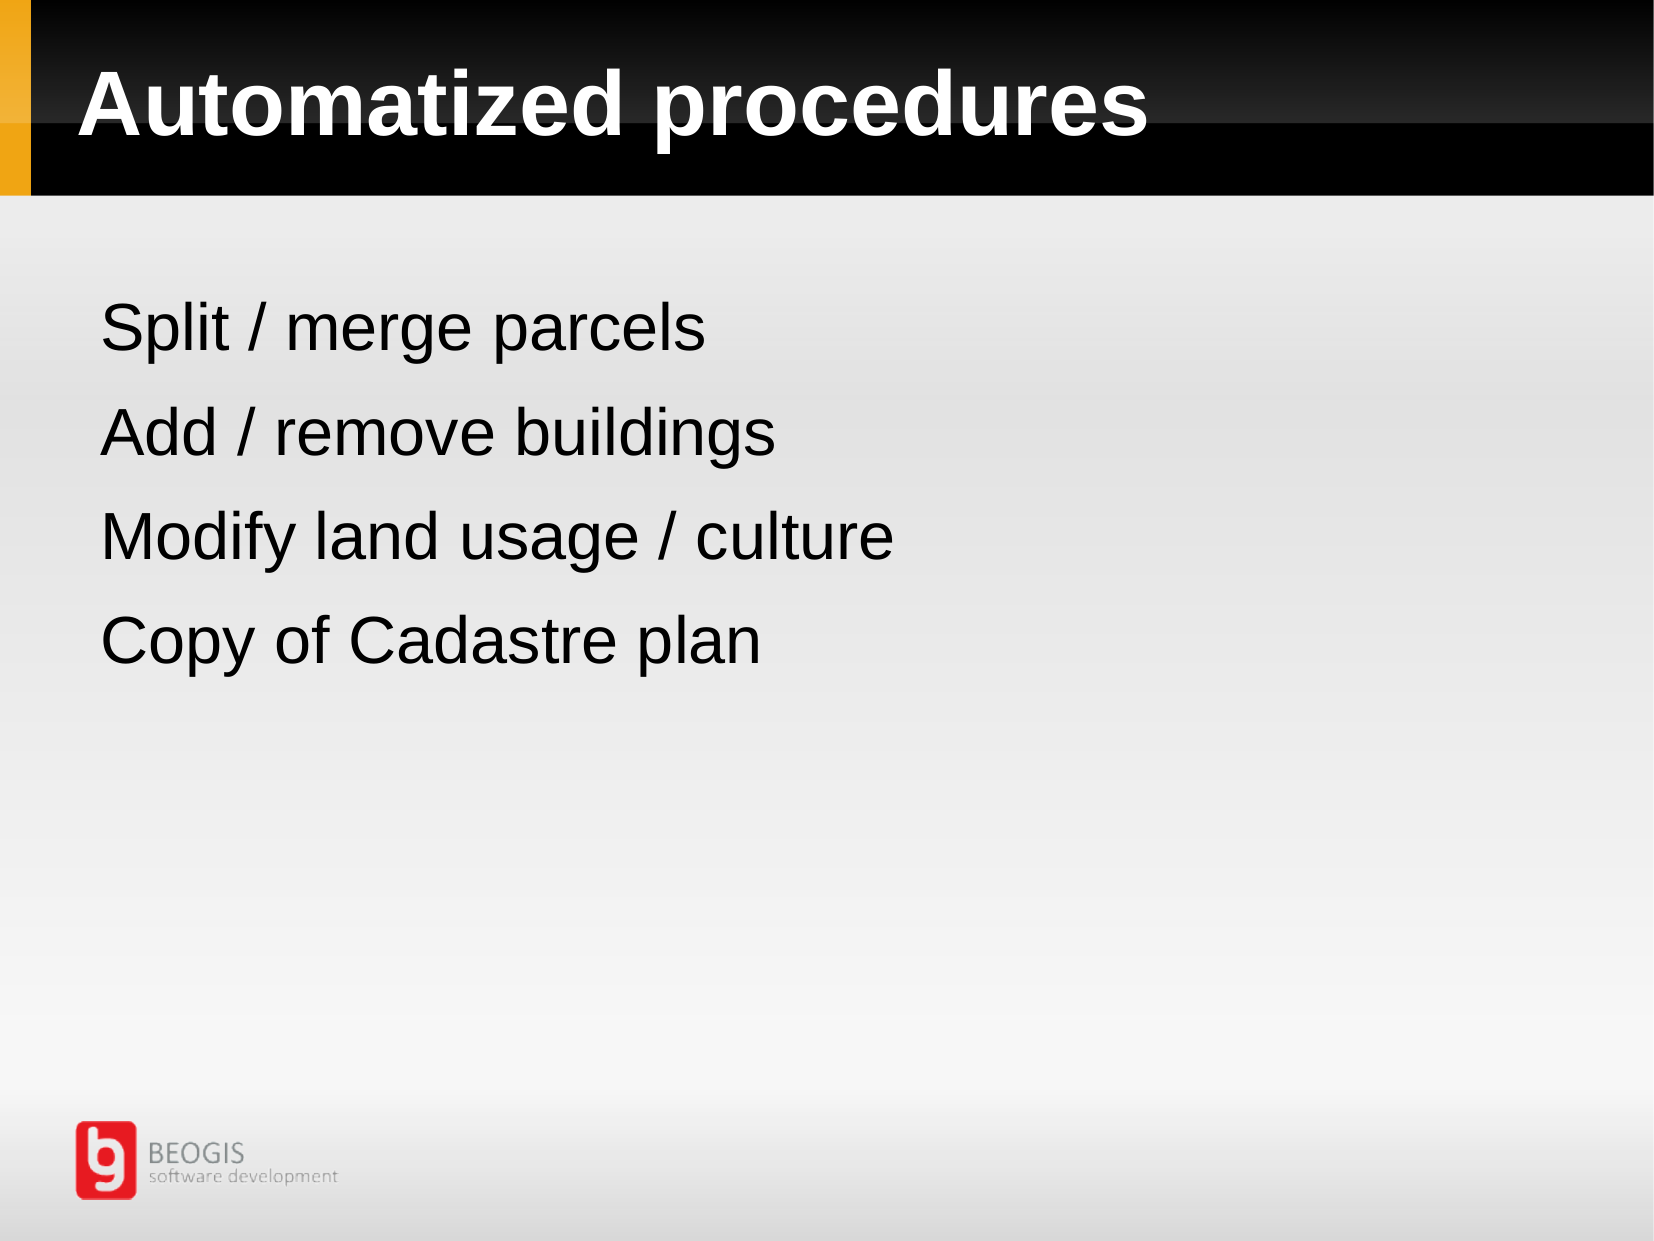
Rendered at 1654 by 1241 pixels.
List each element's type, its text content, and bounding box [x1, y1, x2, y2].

list Split / merge parcels Add / remove buildings Modify land usage / culture Copy of Cadastre plan [82, 290, 1571, 1094]
title Automatized procedures [76, 7, 1565, 200]
picture [0, 0, 1654, 1241]
